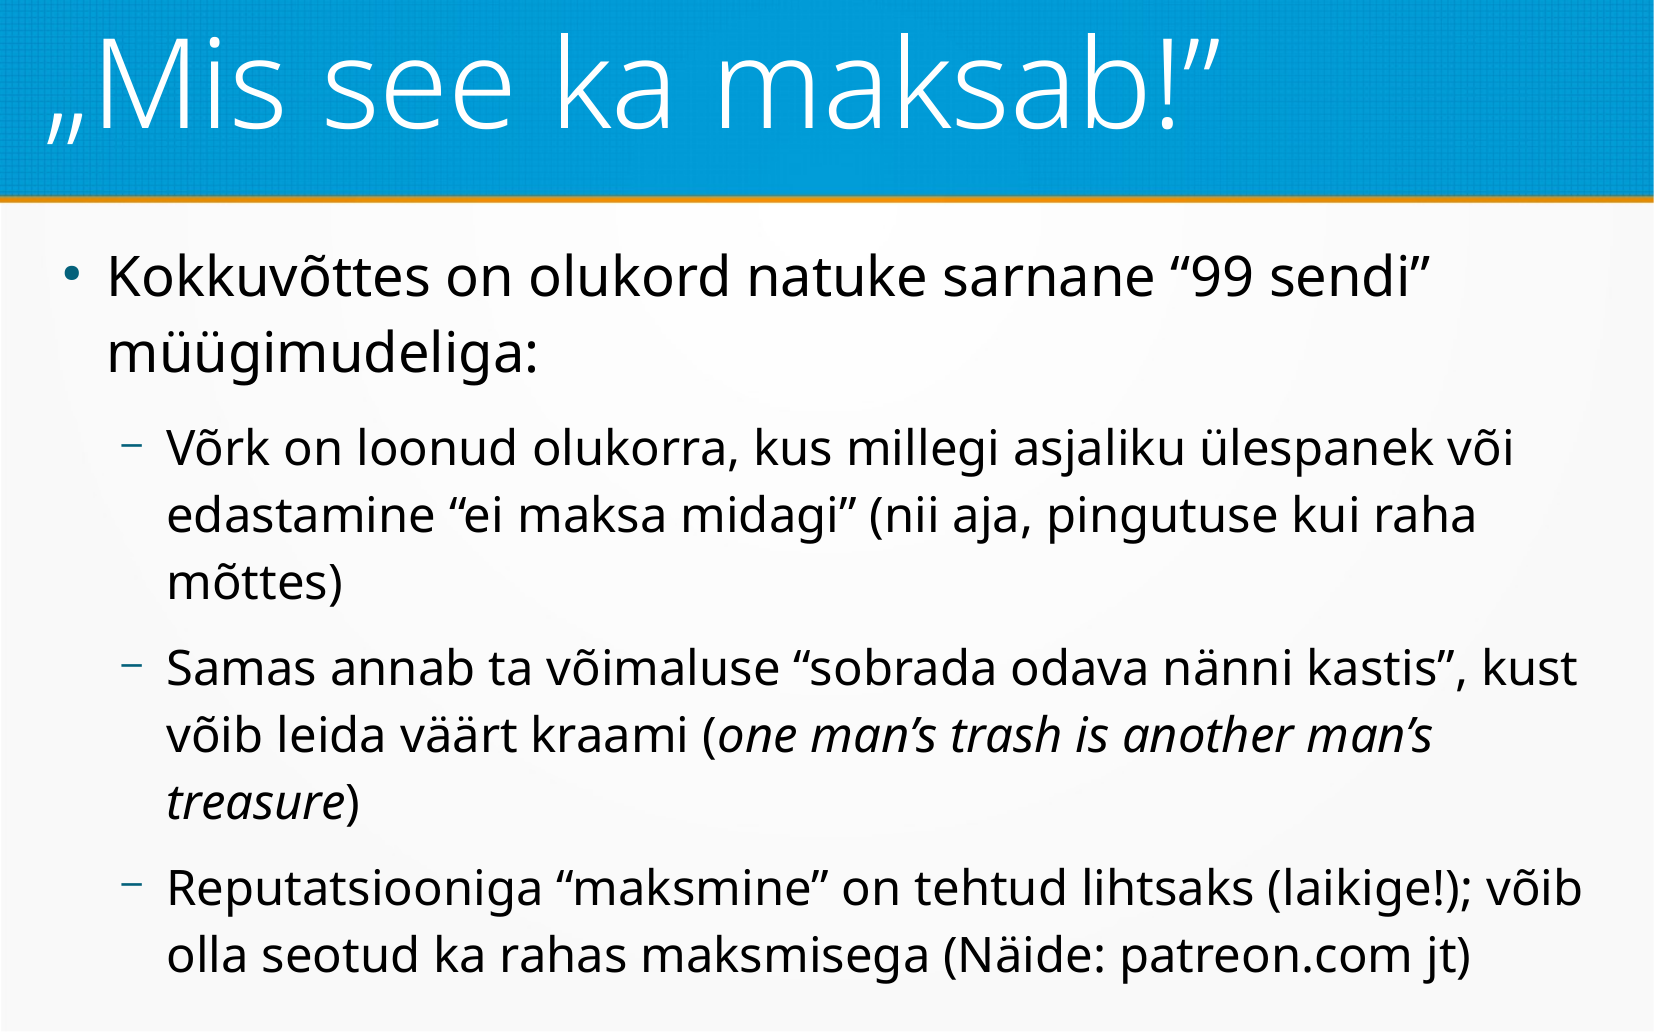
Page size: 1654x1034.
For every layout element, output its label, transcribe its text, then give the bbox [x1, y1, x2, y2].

list Kokkuvõttes on olukord natuke sarnane “99 sendi” müügimudeliga: Võrk on loonud olukorra, kus millegi asjaliku ülespanek või edastamine “ei maksa midagi” (nii aja, pingutuse kui raha mõttes) Samas annab ta võimaluse “sobrada odava nänni kastis”, kust võib leida väärt kraami (one man’s trash is another man’s treasure) Reputatsiooniga “maksmine” on tehtud lihtsaks (laikige!); võib olla seotud ka rahas maksmisega (Näide: patreon.com jt) [47, 236, 1607, 1002]
title „Mis see ka maksab!” [43, 0, 1619, 166]
picture [0, 195, 1654, 1034]
